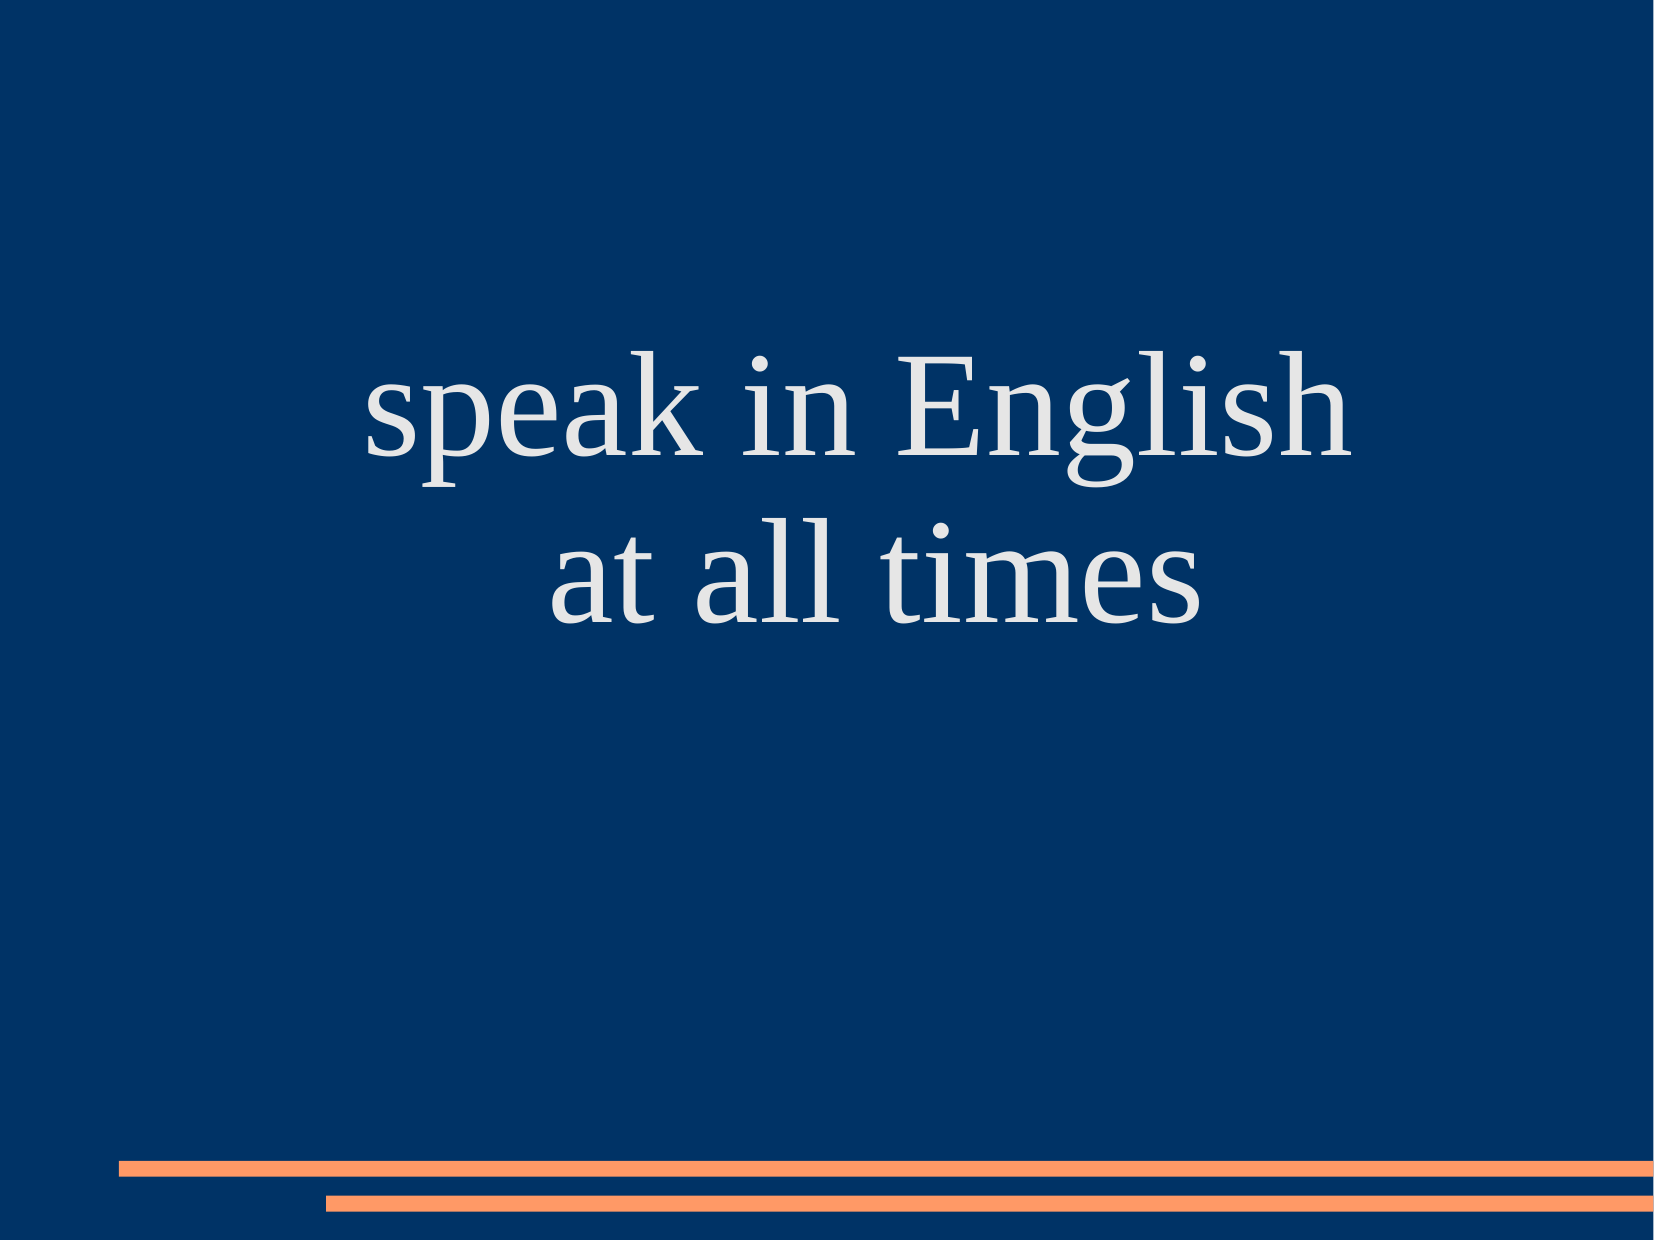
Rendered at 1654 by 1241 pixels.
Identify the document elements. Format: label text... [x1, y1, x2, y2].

list speak in English at all times [121, 322, 1561, 1132]
